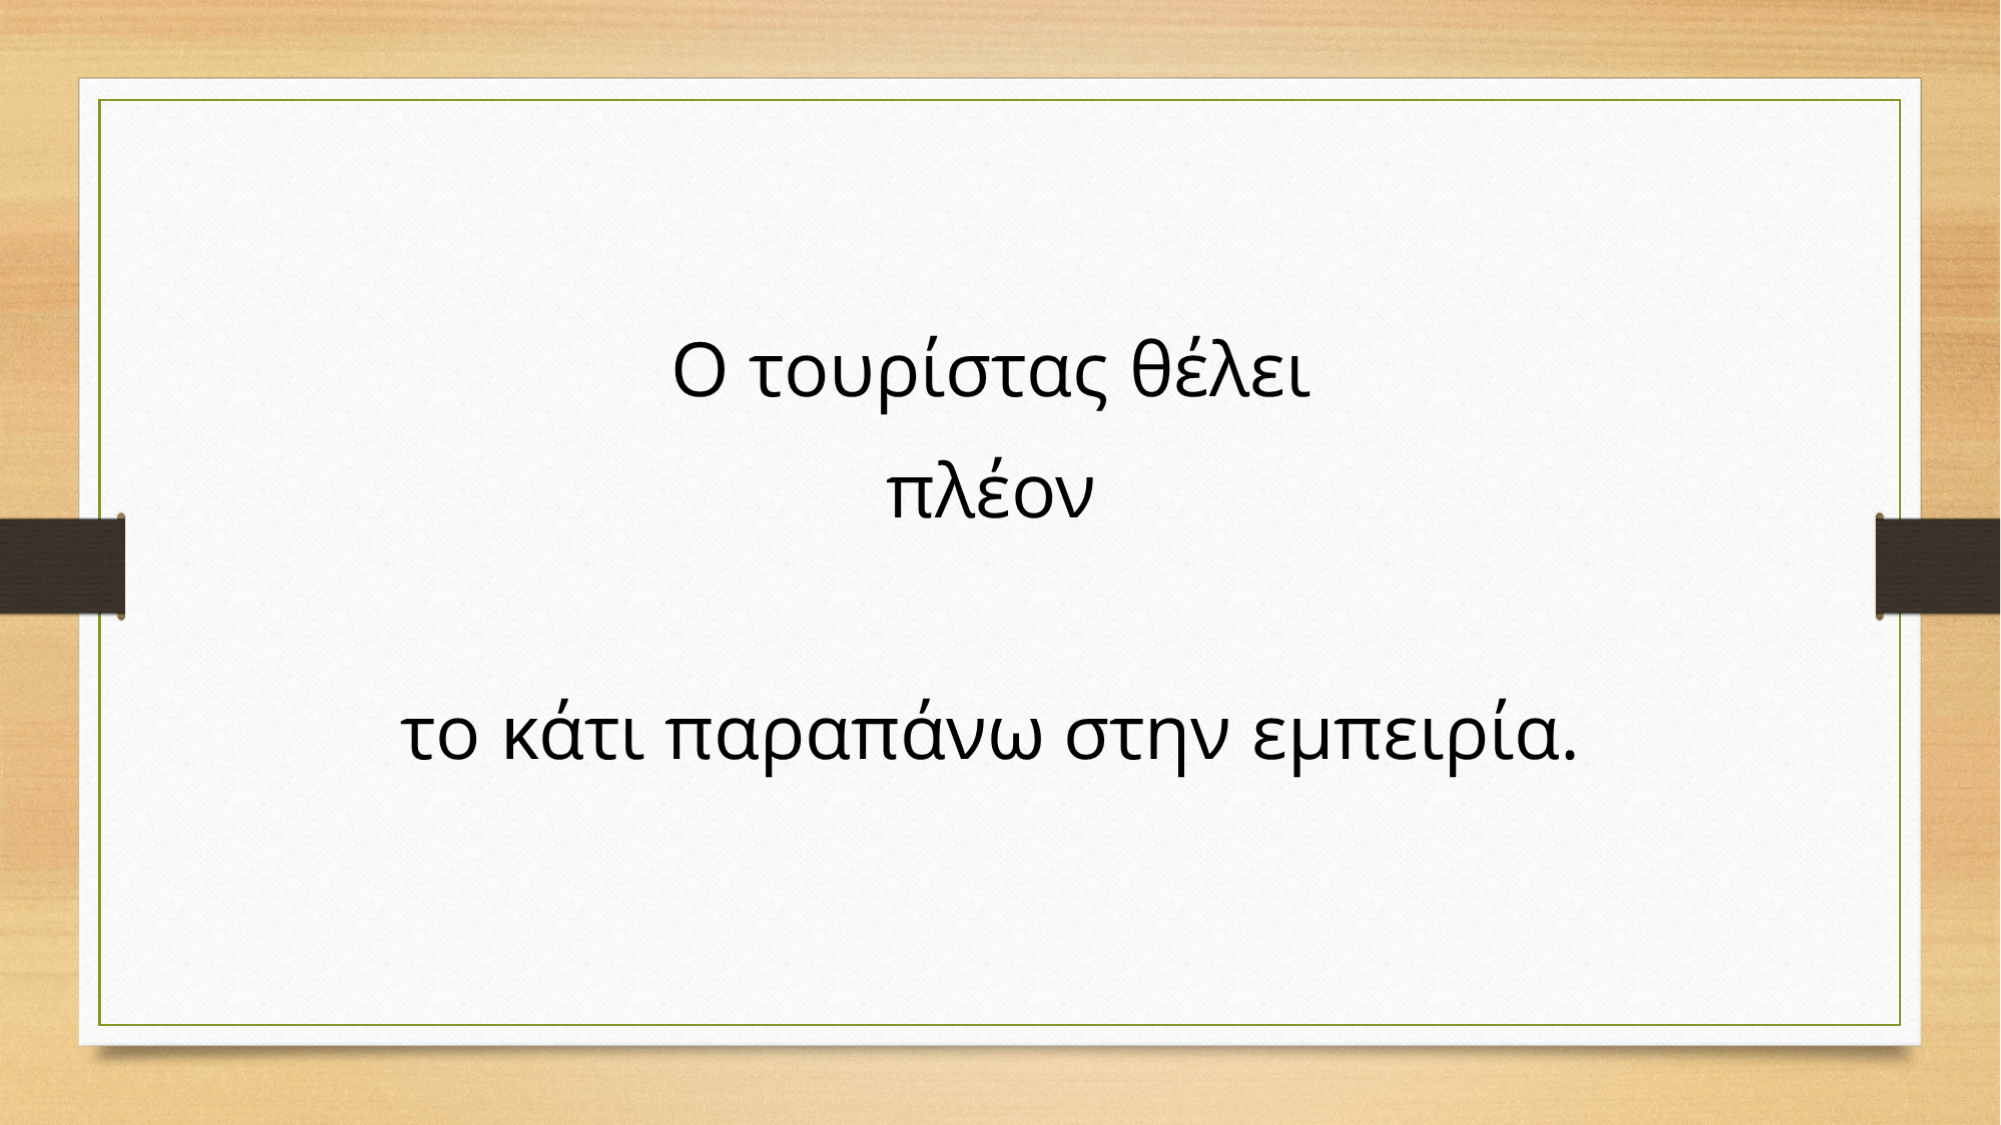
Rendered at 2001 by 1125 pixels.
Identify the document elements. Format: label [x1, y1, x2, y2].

picture [355, 302, 1645, 823]
